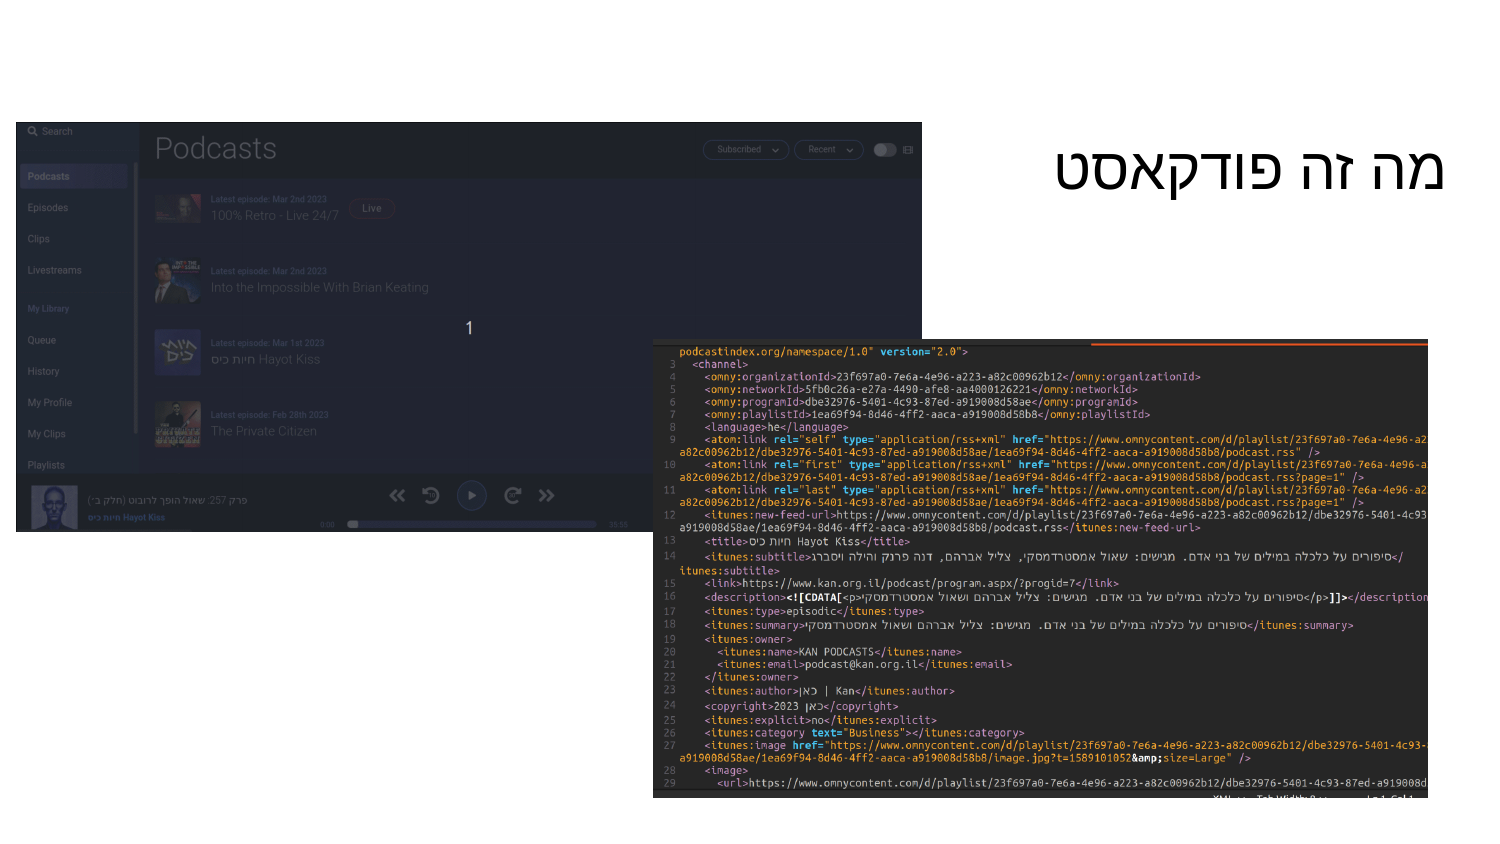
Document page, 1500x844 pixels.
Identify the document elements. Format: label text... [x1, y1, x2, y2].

title מה זה פודקאסט [922, 122, 1463, 236]
picture [16, 122, 1428, 798]
